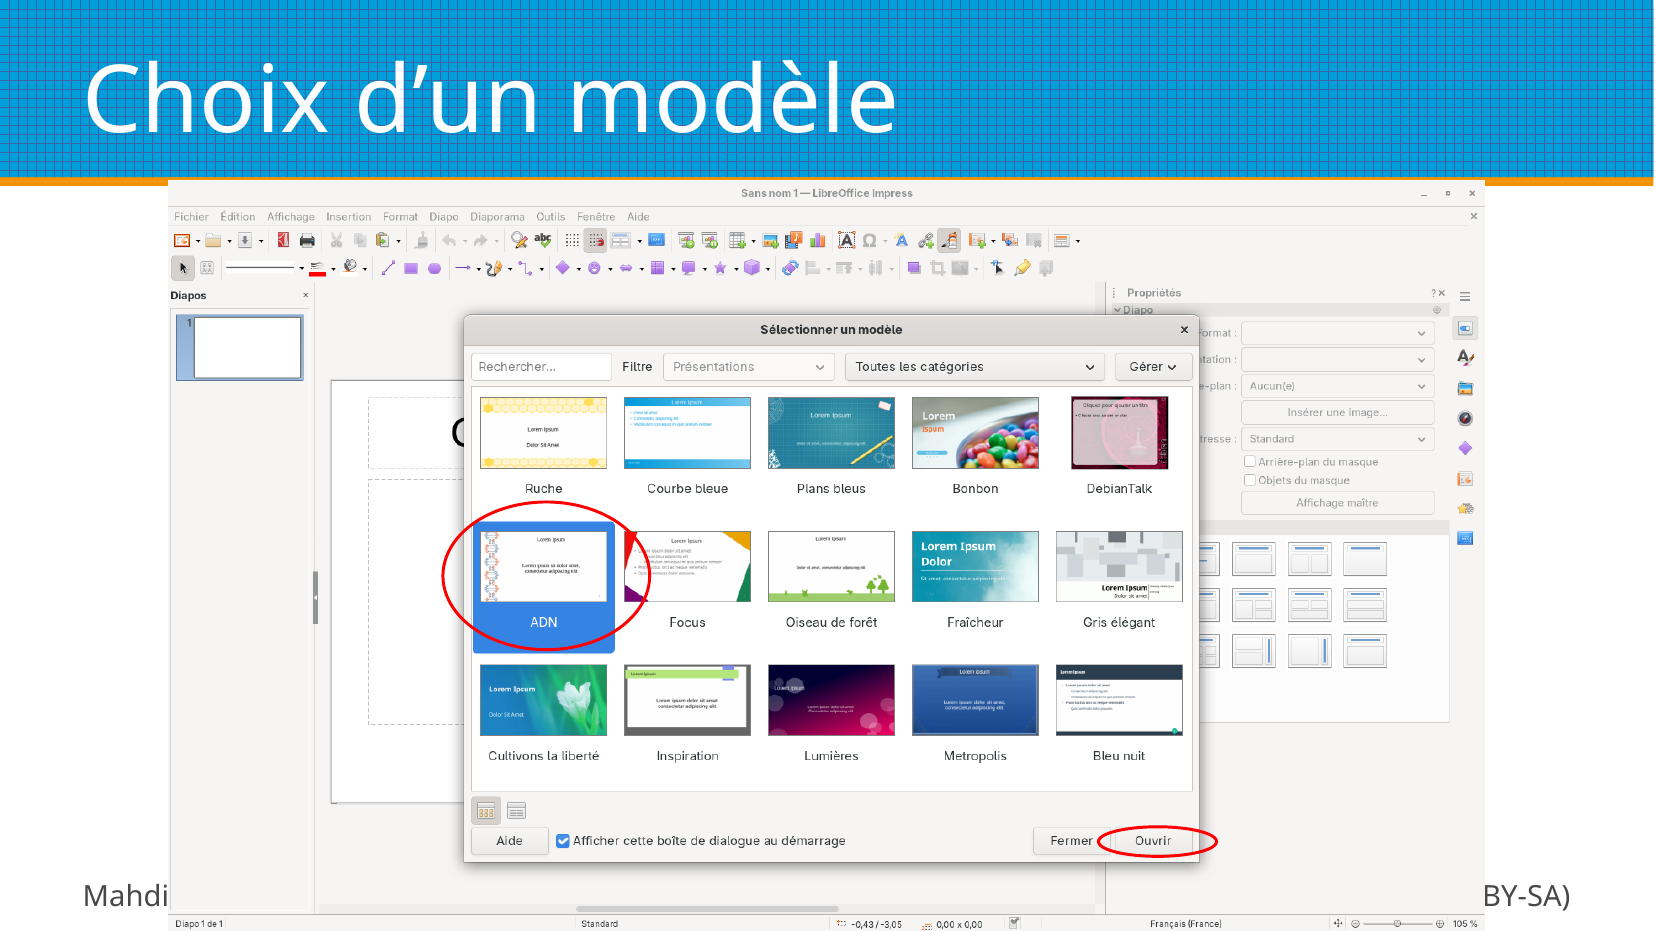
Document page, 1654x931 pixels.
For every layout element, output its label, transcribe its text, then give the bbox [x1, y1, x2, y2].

picture [168, 180, 1485, 931]
title Choix d’un modèle [82, 14, 1571, 178]
